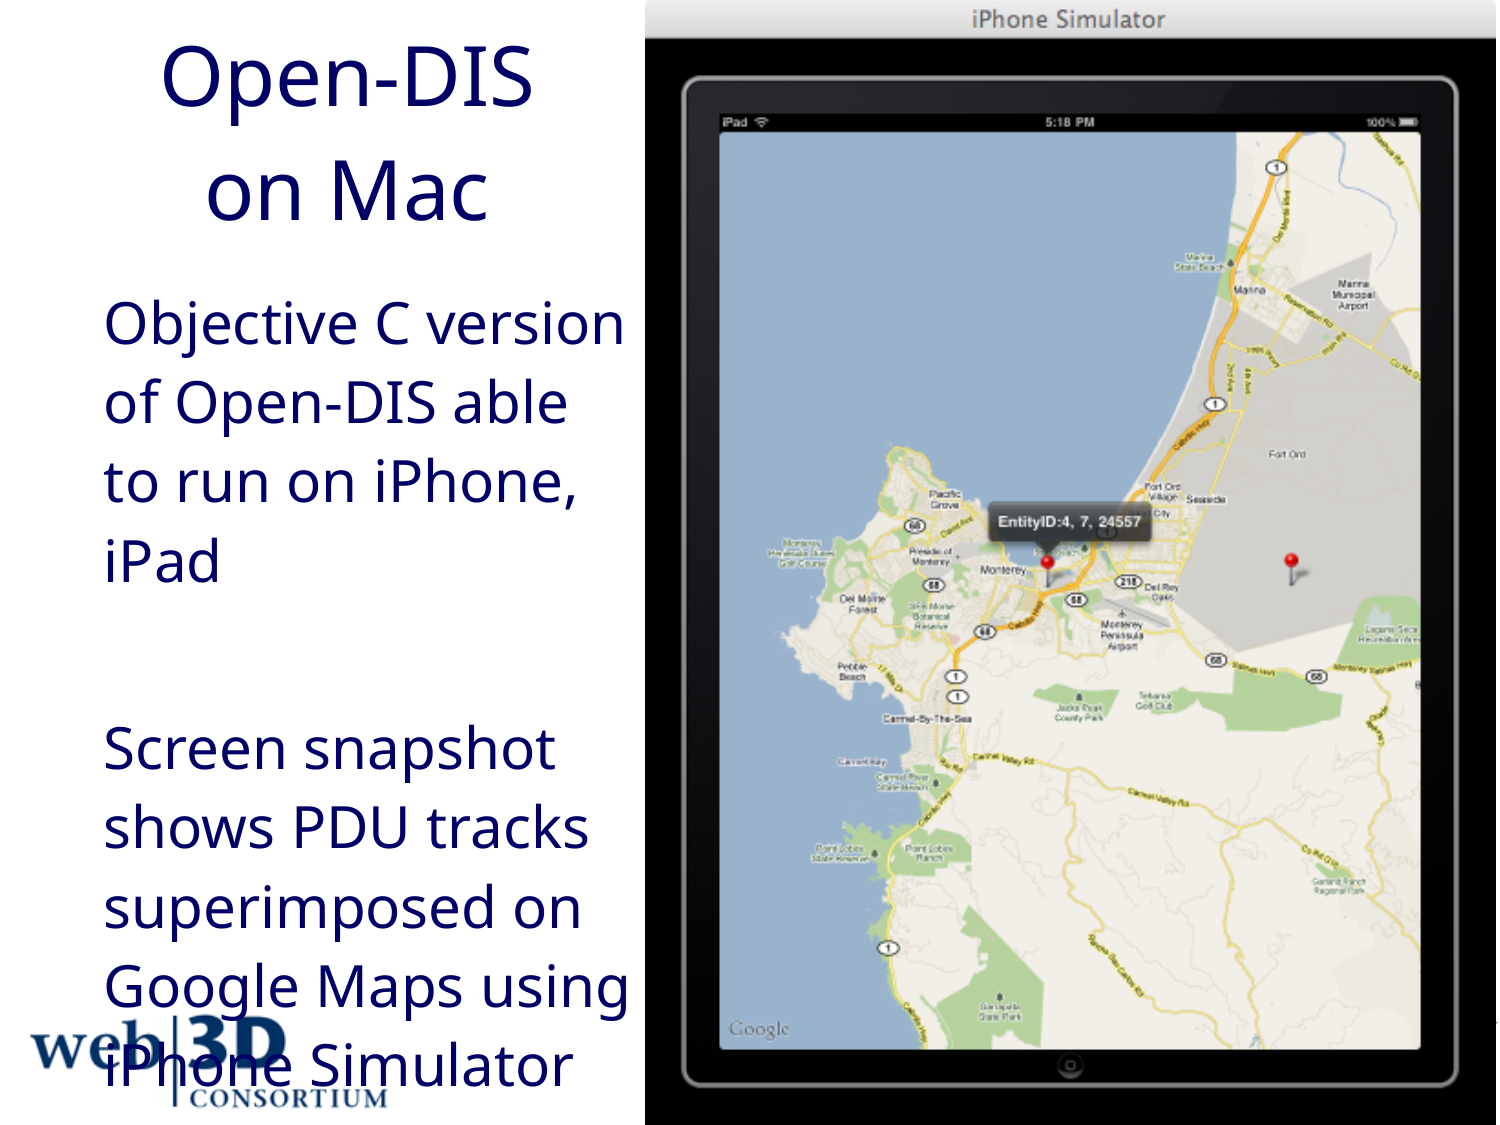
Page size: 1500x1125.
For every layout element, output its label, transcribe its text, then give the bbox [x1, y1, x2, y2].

picture [116, 998, 136, 1003]
picture [226, 998, 241, 1003]
picture [191, 998, 206, 1003]
picture [12, 998, 413, 1118]
picture [156, 998, 171, 1003]
picture [645, 0, 1500, 1125]
title Open-DIS on Mac [112, 30, 582, 232]
list Objective C version of Open-DIS able to run on iPhone, iPad Screen snapshot shows PDU tracks superimposed on Google Maps using iPhone Simulator [47, 282, 637, 986]
picture [376, 998, 390, 1003]
